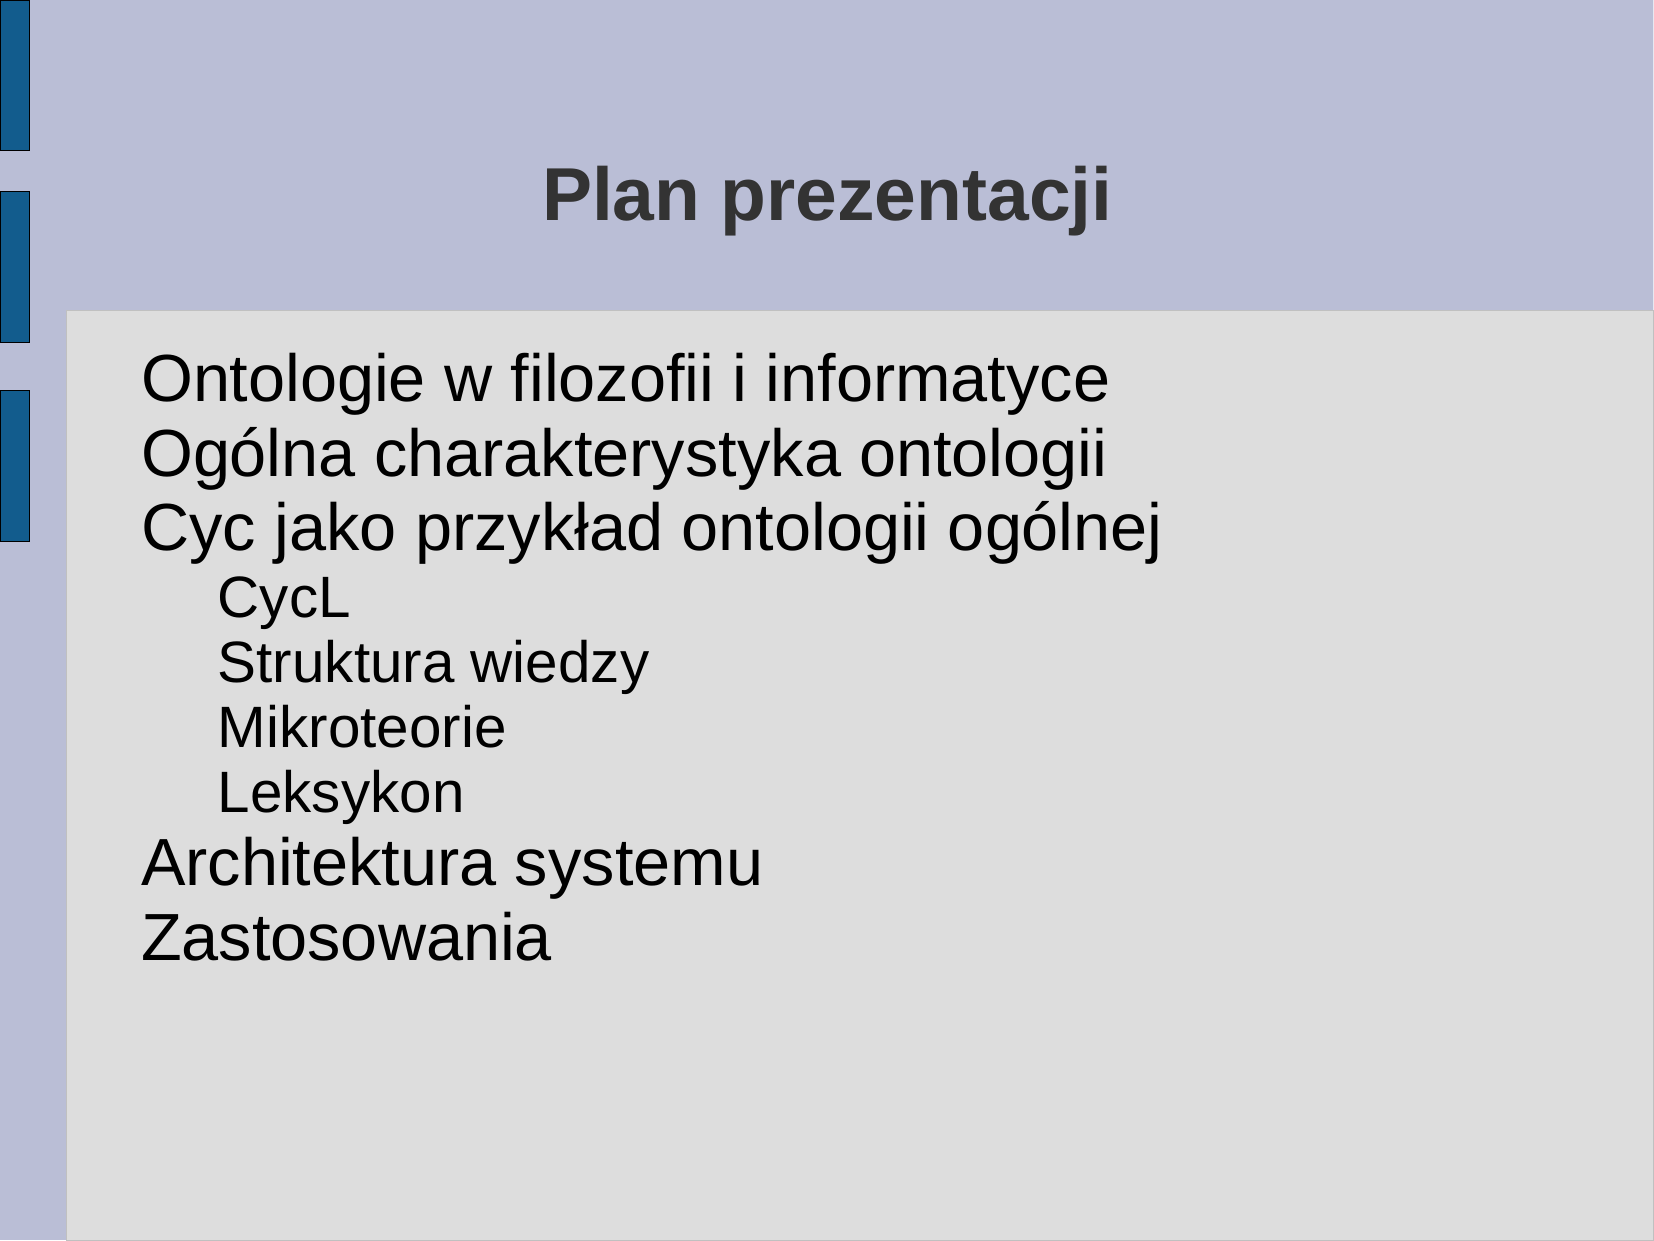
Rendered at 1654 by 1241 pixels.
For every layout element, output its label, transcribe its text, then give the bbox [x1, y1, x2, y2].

title Plan prezentacji [121, 91, 1534, 299]
list Ontologie w filozofii i informatyce Ogólna charakterystyka ontologii Cyc jako przykład ontologii ogólnej CycL Struktura wiedzy Mikroteorie Leksykon Architektura systemu Zastosowania [123, 340, 1536, 1123]
